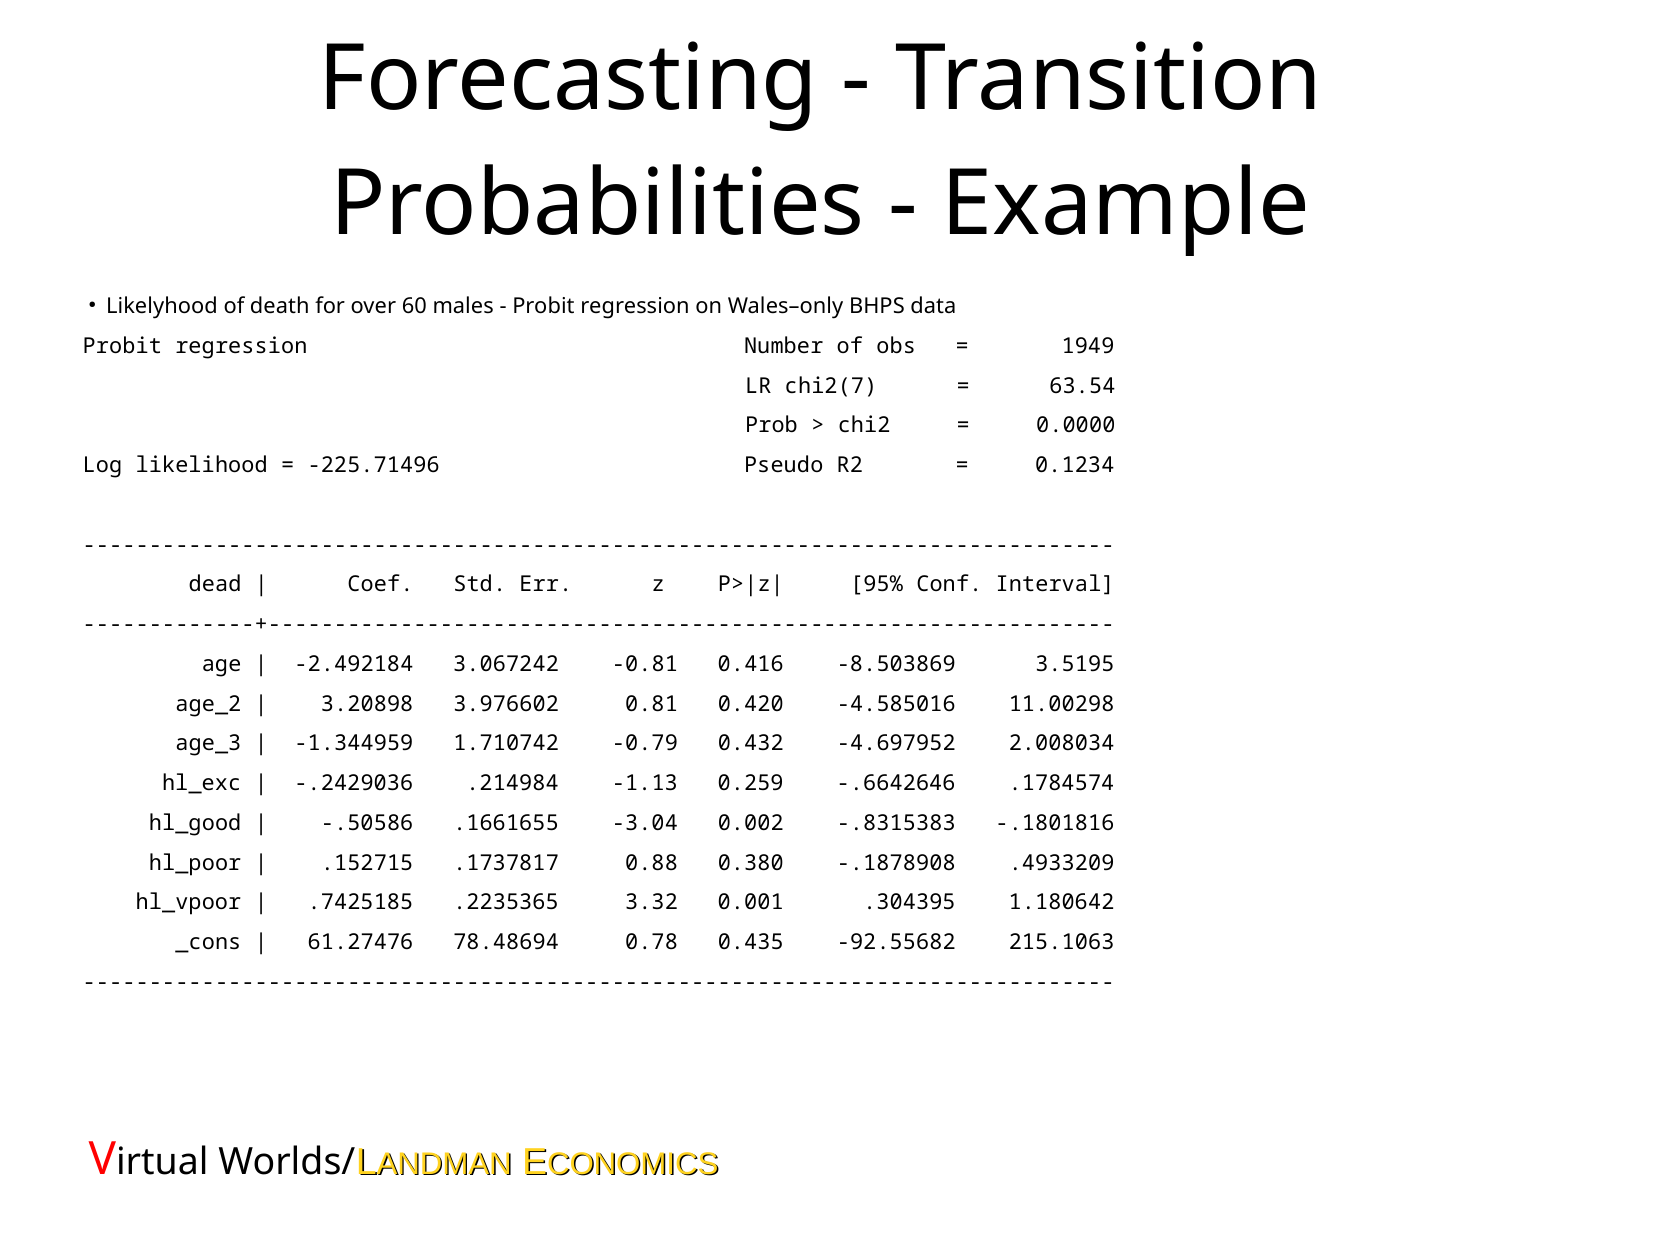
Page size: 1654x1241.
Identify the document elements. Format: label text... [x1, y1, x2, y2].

title Forecasting - Transition Probabilities - Example [76, 29, 1565, 244]
list Likelyhood of death for over 60 males - Probit regression on Wales–only BHPS data Probit regression Number of obs = 1949 LR chi2(7) = 63.54 Prob > chi2 = 0.0000 Log likelihood = -225.71496 Pseudo R2 = 0.1234 ------------------------------------------------------------------------------ dead | Coef. Std. Err. z P>|z| [95% Conf. Interval] -------------+---------------------------------------------------------------- age | -2.492184 3.067242 -0.81 0.416 -8.503869 3.5195 age_2 | 3.20898 3.976602 0.81 0.420 -4.585016 11.00298 age_3 | -1.344959 1.710742 -0.79 0.432 -4.697952 2.008034 hl_exc | -.2429036 .214984 -1.13 0.259 -.6642646 .1784574 hl_good | -.50586 .1661655 -3.04 0.002 -.8315383 -.1801816 hl_poor | .152715 .1737817 0.88 0.380 -.1878908 .4933209 hl_vpoor | .7425185 .2235365 3.32 0.001 .304395 1.180642 _cons | 61.27476 78.48694 0.78 0.435 -92.55682 215.1063 ------------------------------------------------------------------------------ [82, 290, 1571, 1010]
